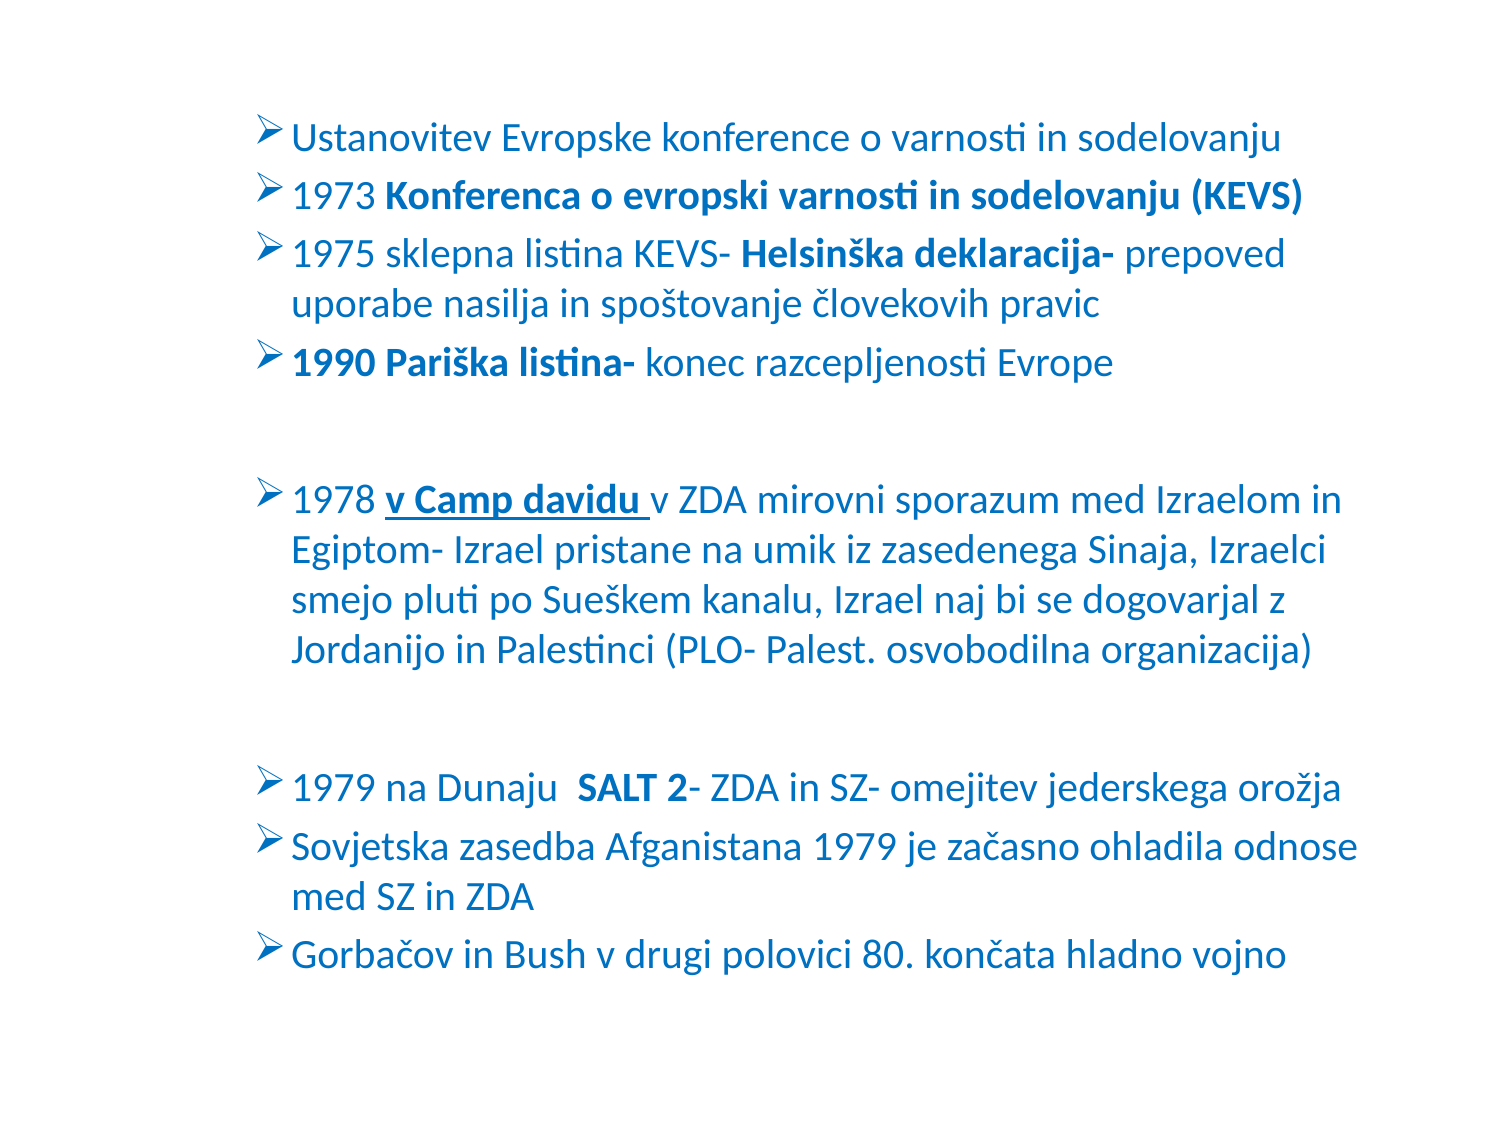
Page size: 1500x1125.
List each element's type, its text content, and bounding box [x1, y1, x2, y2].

list Ustanovitev Evropske konference o varnosti in sodelovanju 1973 Konferenca o evropski varnosti in sodelovanju (KEVS) 1975 sklepna listina KEVS- Helsinška deklaracija- prepoved uporabe nasilja in spoštovanje človekovih pravic 1990 Pariška listina- konec razcepljenosti Evrope 1978 v Camp davidu v ZDA mirovni sporazum med Izraelom in Egiptom- Izrael pristane na umik iz zasedenega Sinaja, Izraelci smejo pluti po Sueškem kanalu, Izrael naj bi se dogovarjal z Jordanijo in Palestinci (PLO- Palest. osvobodilna organizacija) 1979 na Dunaju SALT 2- ZDA in SZ- omejitev jederskega orožja Sovjetska zasedba Afganistana 1979 je začasno ohladila odnose med SZ in ZDA Gorbačov in Bush v drugi polovici 80. končata hladno vojno [88, 101, 1439, 845]
